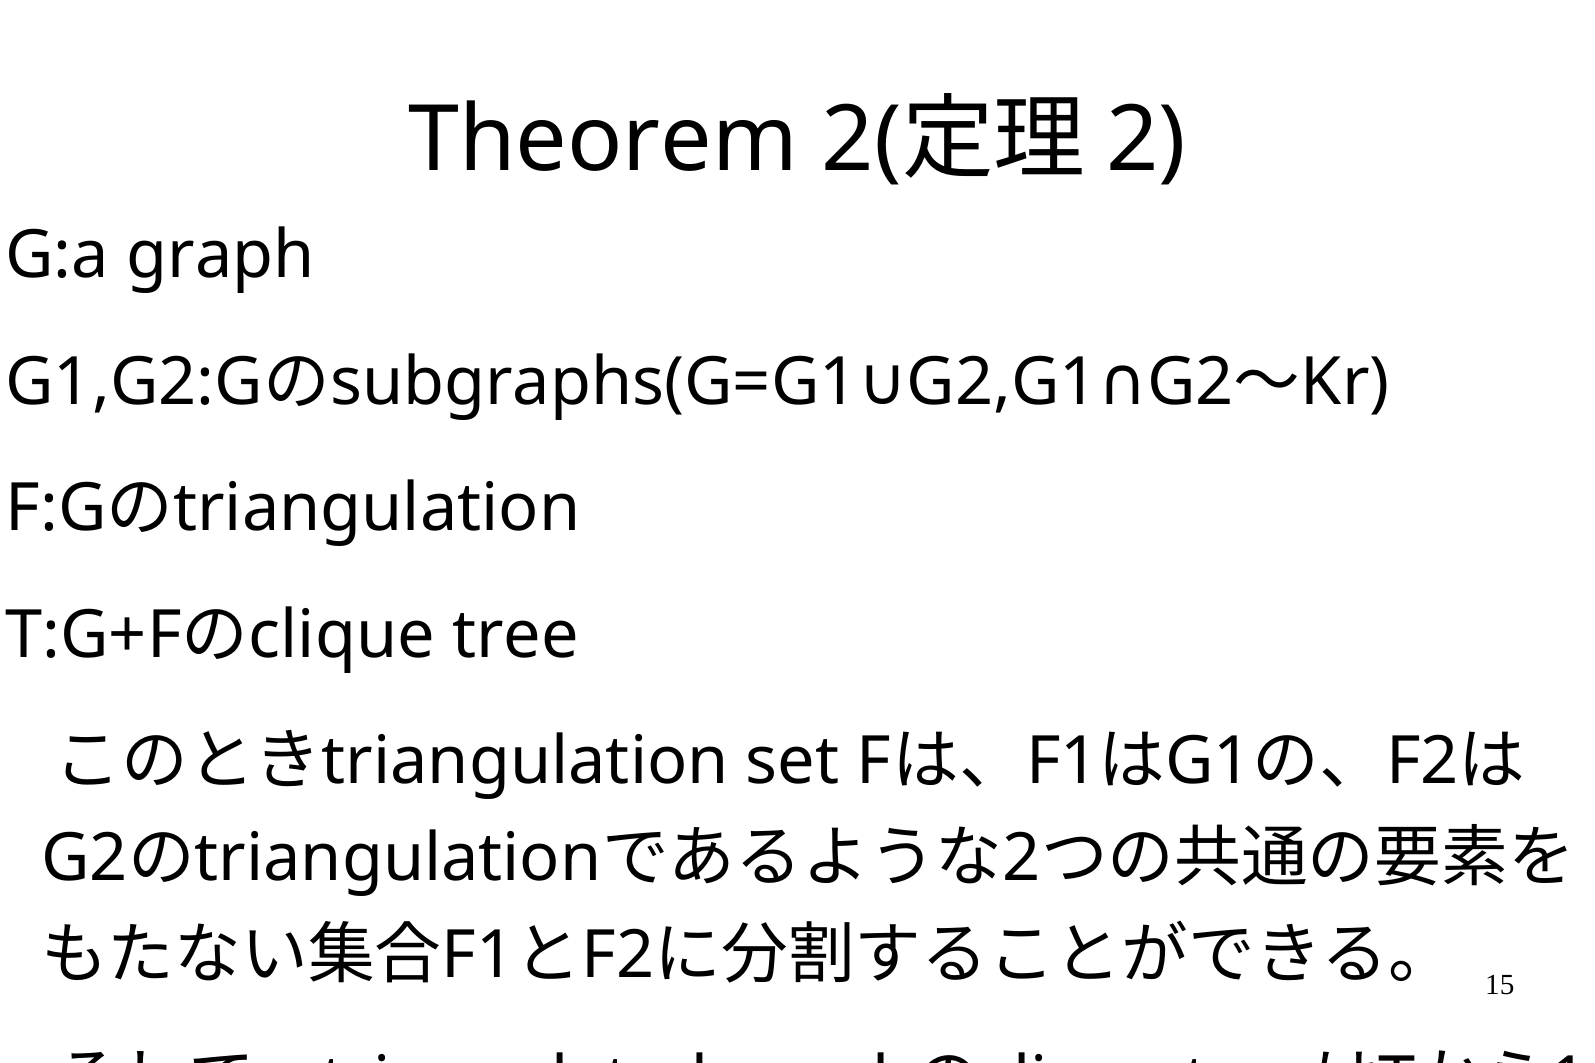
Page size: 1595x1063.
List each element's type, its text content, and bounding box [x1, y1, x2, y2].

title Theorem 2(定理 2) [79, 42, 1515, 206]
list G:a graph G1,G2:Gのsubgraphs(G=G1∪G2,G1∩G2～Kr) F:Gのtriangulation T:G+Fのclique tree このときtriangulation set Fは、F1はG1の、F2はG2のtriangulationであるような2つの共通の要素をもたない集合F1とF2に分割することができる。 そして、triangulated graphのclique treeはTから1本のedgeを取ることによって得ることができる。 [0, 206, 1595, 1004]
